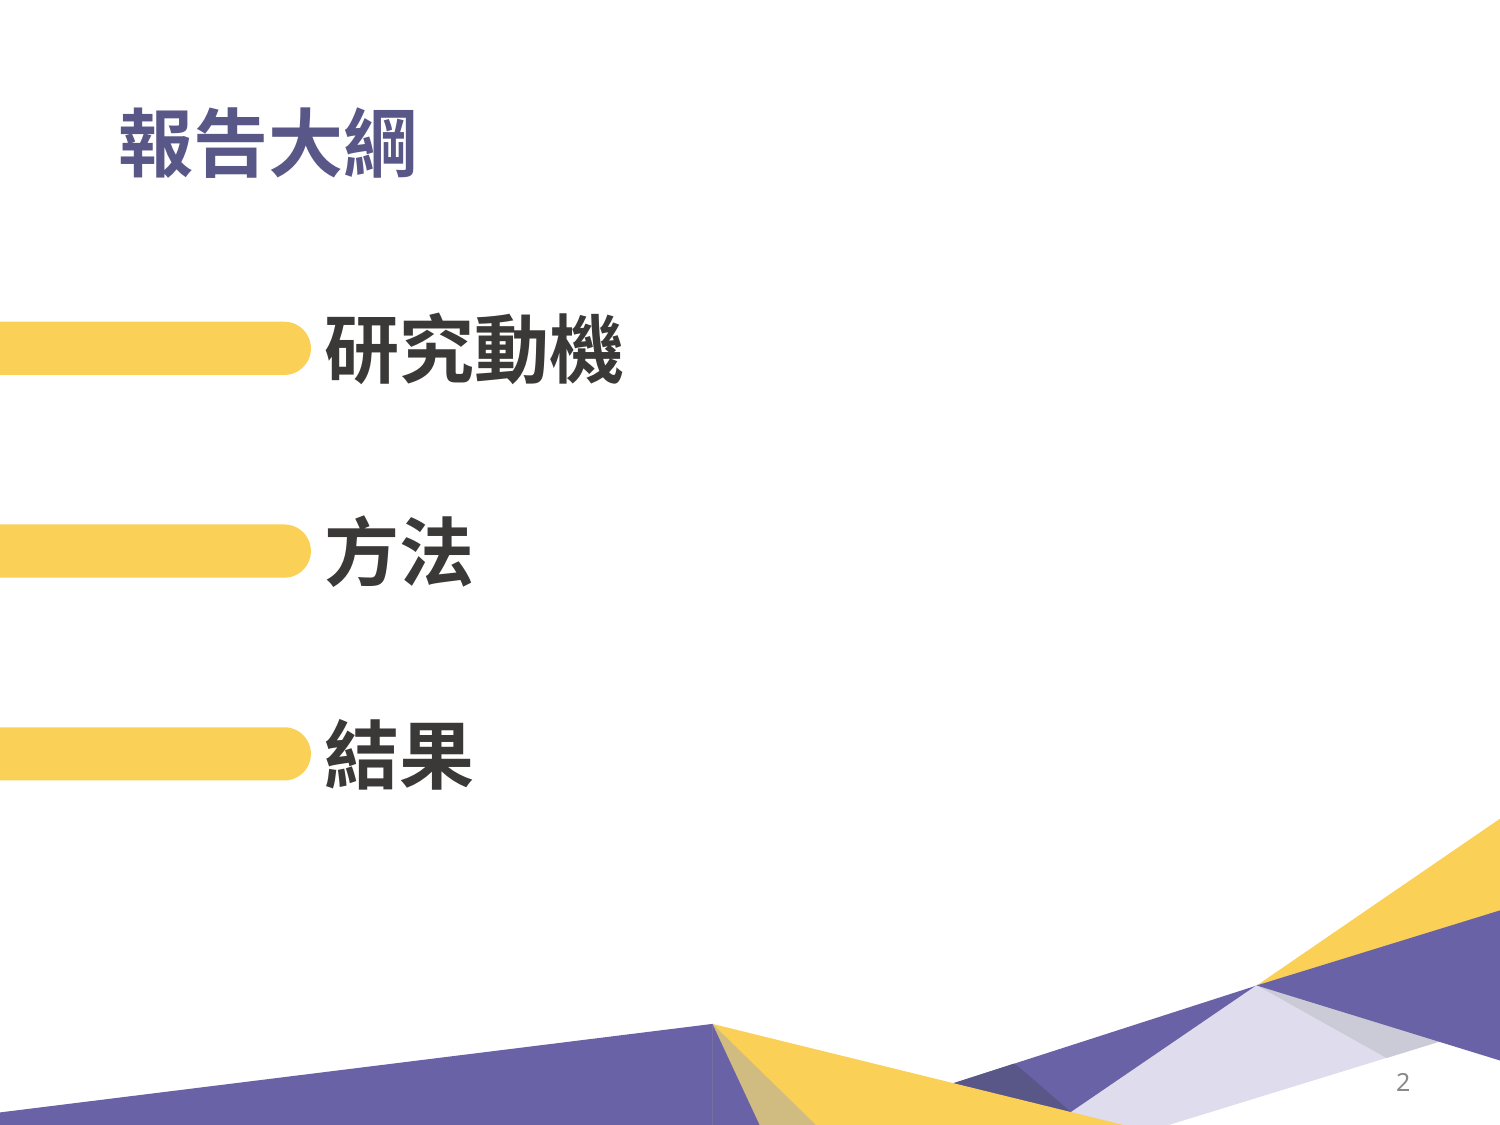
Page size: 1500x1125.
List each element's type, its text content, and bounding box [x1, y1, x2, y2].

text_box 2 [1381, 1053, 1477, 1114]
text_box 結果 [309, 700, 1491, 807]
text_box [0, 727, 309, 781]
text_box [0, 524, 309, 578]
text_box 研究動機 [309, 295, 1491, 402]
title 報告大綱 [103, 59, 1397, 235]
text_box [0, 321, 311, 375]
text_box 方法 [309, 498, 1491, 605]
